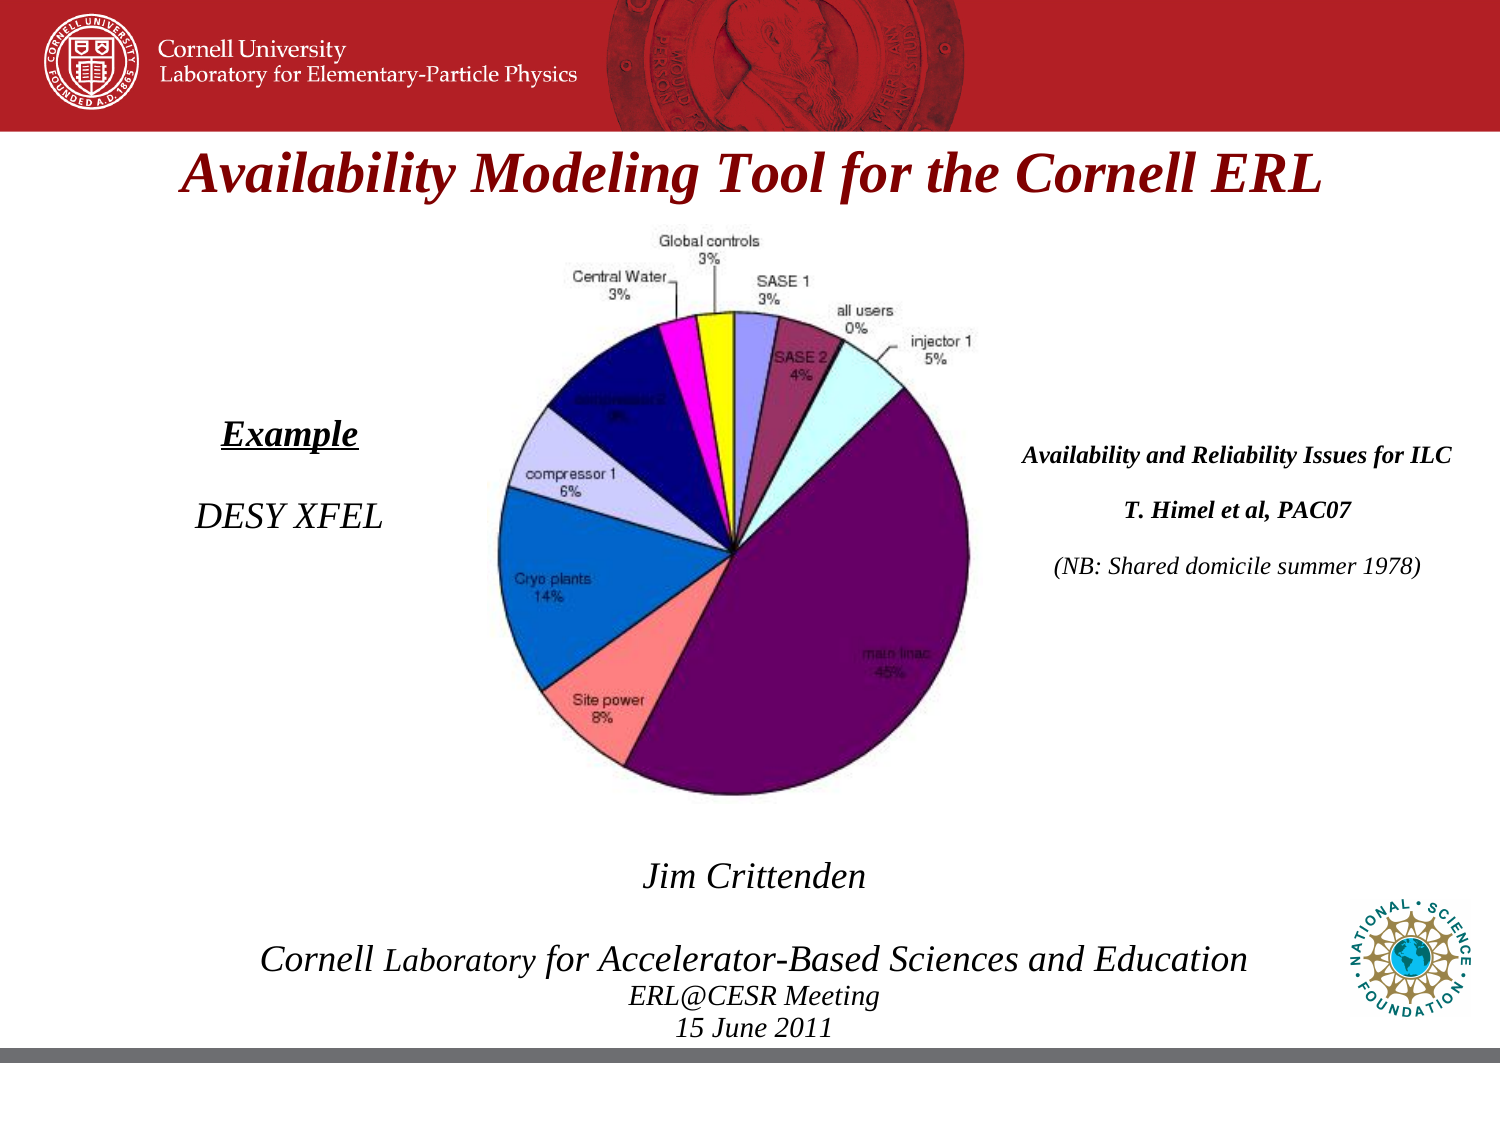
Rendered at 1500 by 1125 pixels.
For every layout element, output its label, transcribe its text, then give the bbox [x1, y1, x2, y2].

picture [0, 0, 1500, 132]
title Availability Modeling Tool for the Cornell ERL [33, 127, 1474, 218]
text_box Availability and Reliability Issues for ILC T. Himel et al, PAC07 (NB: Shared domicile summer 1978) [1012, 441, 1463, 638]
text_box Example DESY XFEL [112, 412, 467, 610]
subtitle Jim Crittenden Cornell Laboratory for Accelerator-Based Sciences and Education ERL@CESR Meeting 15 June 2011 [259, 855, 1250, 1045]
picture [487, 224, 983, 804]
picture [1350, 899, 1471, 1017]
